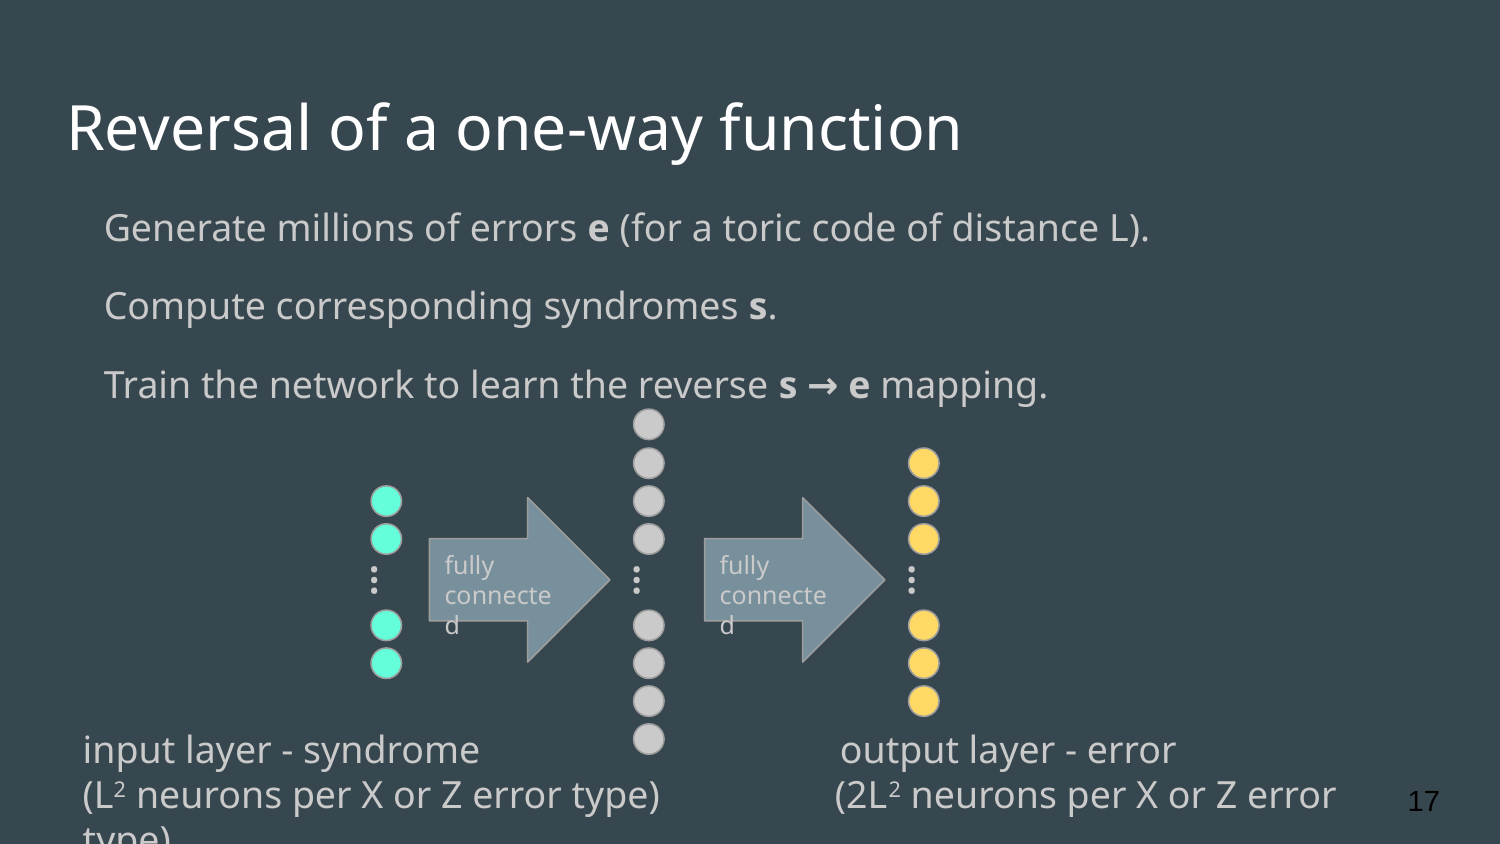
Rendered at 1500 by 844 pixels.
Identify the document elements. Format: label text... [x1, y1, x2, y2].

text_box [633, 447, 665, 479]
list … [886, 549, 962, 616]
text_box [908, 447, 940, 479]
text_box [371, 485, 402, 517]
list Generate millions of errors e (for a toric code of distance L). Compute corresponding syndromes s. Train the network to learn the reverse s → e mapping. [51, 189, 1449, 401]
text_box [371, 523, 402, 549]
list input layer - syndrome output layer - error (L2 neurons per X or Z error type) (2L2 neurons per X or Z error type) [67, 711, 1409, 806]
text_box [633, 647, 665, 679]
text_box fully connected [429, 497, 610, 663]
text_box [633, 409, 665, 440]
text_box [633, 485, 665, 517]
text_box [908, 485, 940, 517]
text_box [908, 616, 940, 641]
text_box [908, 685, 940, 711]
title Reversal of a one-way function [51, 72, 1449, 167]
text_box [633, 616, 665, 641]
text_box [371, 647, 402, 679]
text_box [908, 647, 940, 679]
list … [348, 549, 425, 616]
text_box [371, 616, 402, 641]
text_box [908, 523, 940, 549]
slide_number <number> [1392, 767, 1483, 833]
text_box [633, 523, 665, 549]
text_box fully connected [704, 497, 885, 663]
list … [610, 549, 687, 616]
text_box [633, 685, 665, 711]
